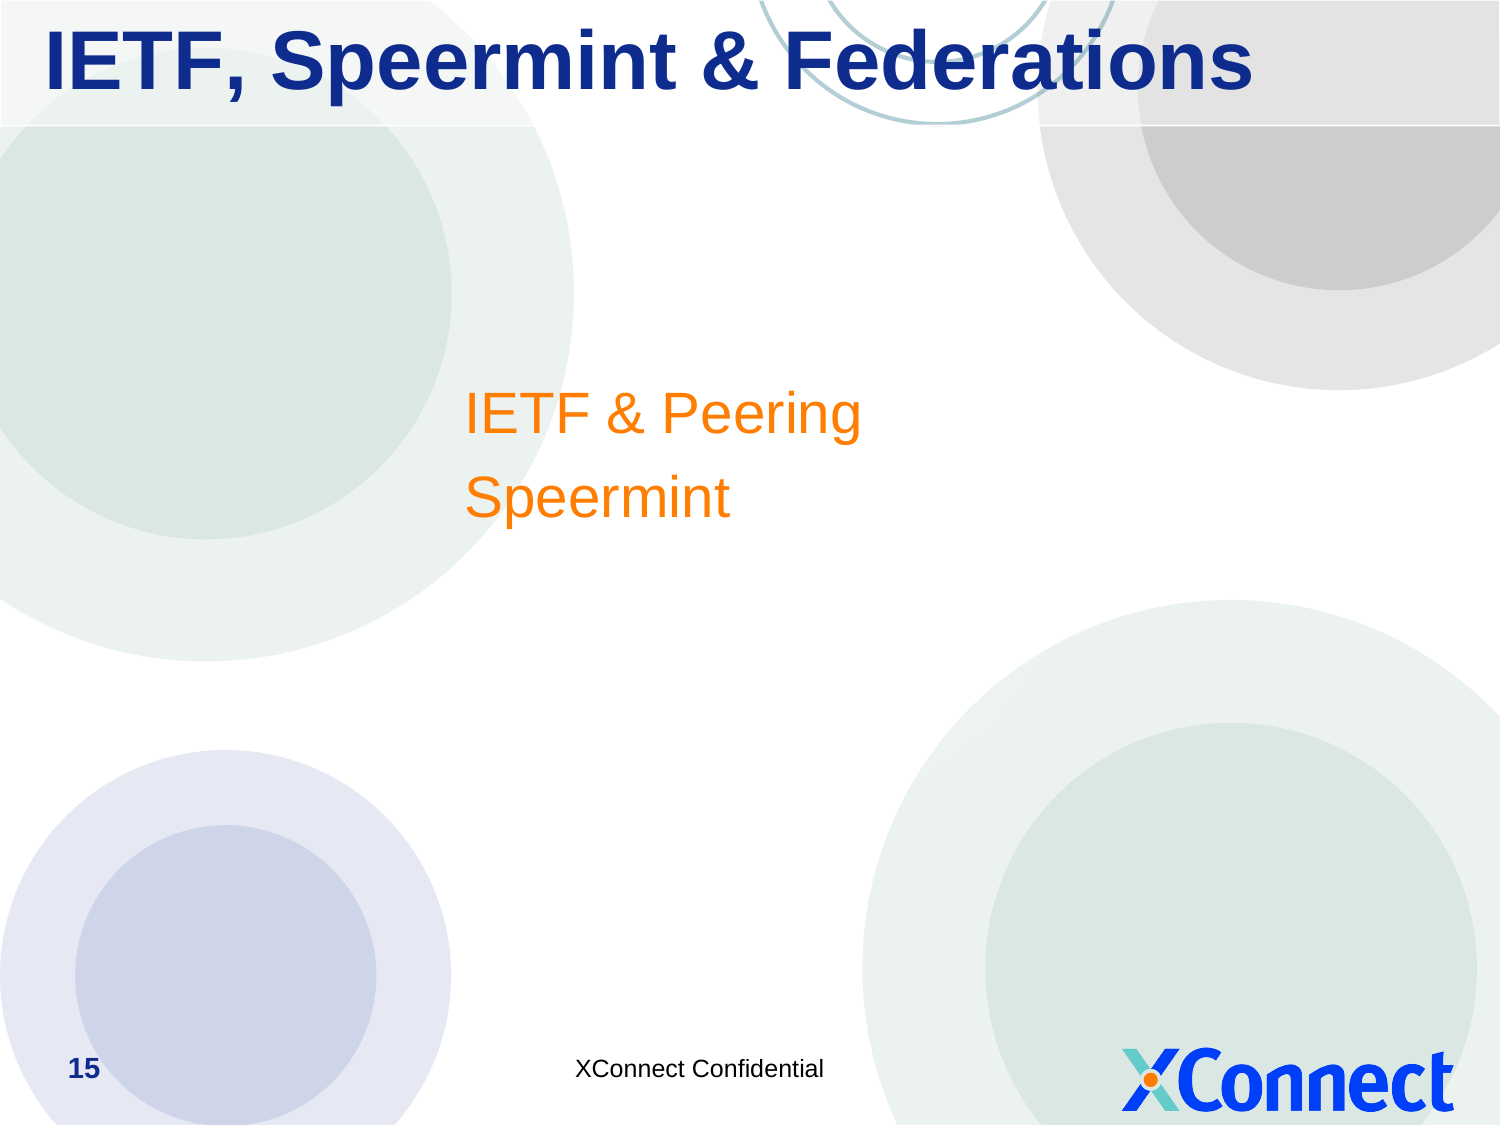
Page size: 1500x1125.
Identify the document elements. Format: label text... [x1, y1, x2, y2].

text_box IETF & Peering Speermint [450, 373, 1500, 662]
picture [1116, 1042, 1459, 1118]
title IETF, Speermint & Federations [29, 2, 1483, 119]
